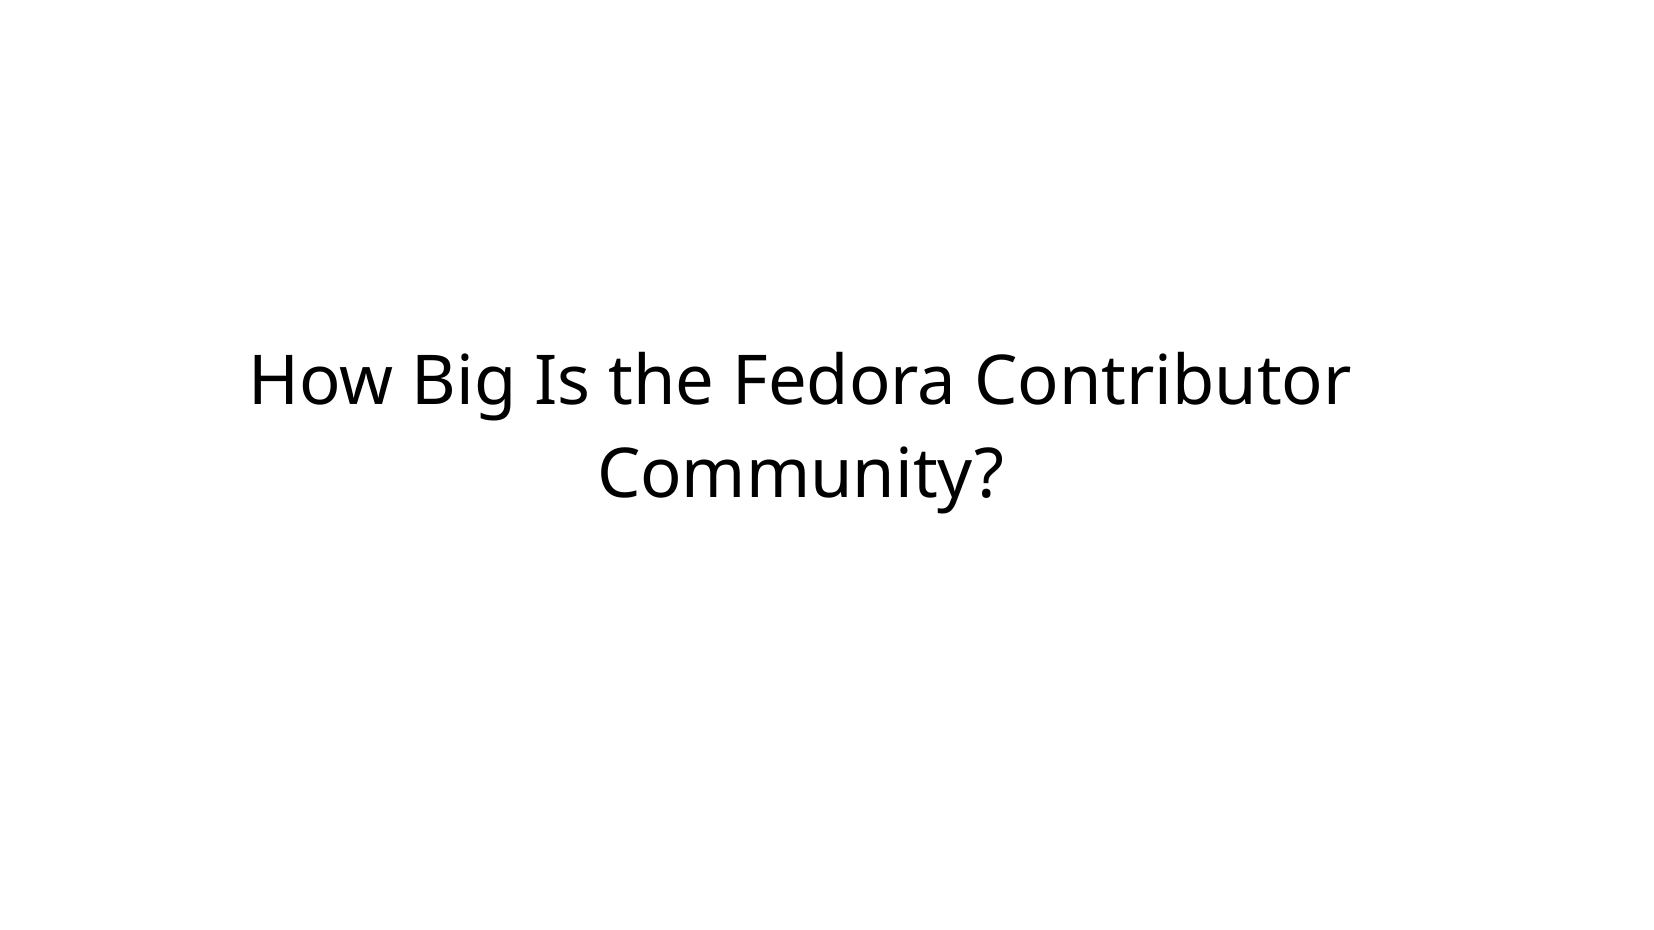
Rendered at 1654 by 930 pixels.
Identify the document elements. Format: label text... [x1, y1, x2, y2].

title How Big Is the Fedora Contributor Community? [56, 327, 1545, 522]
